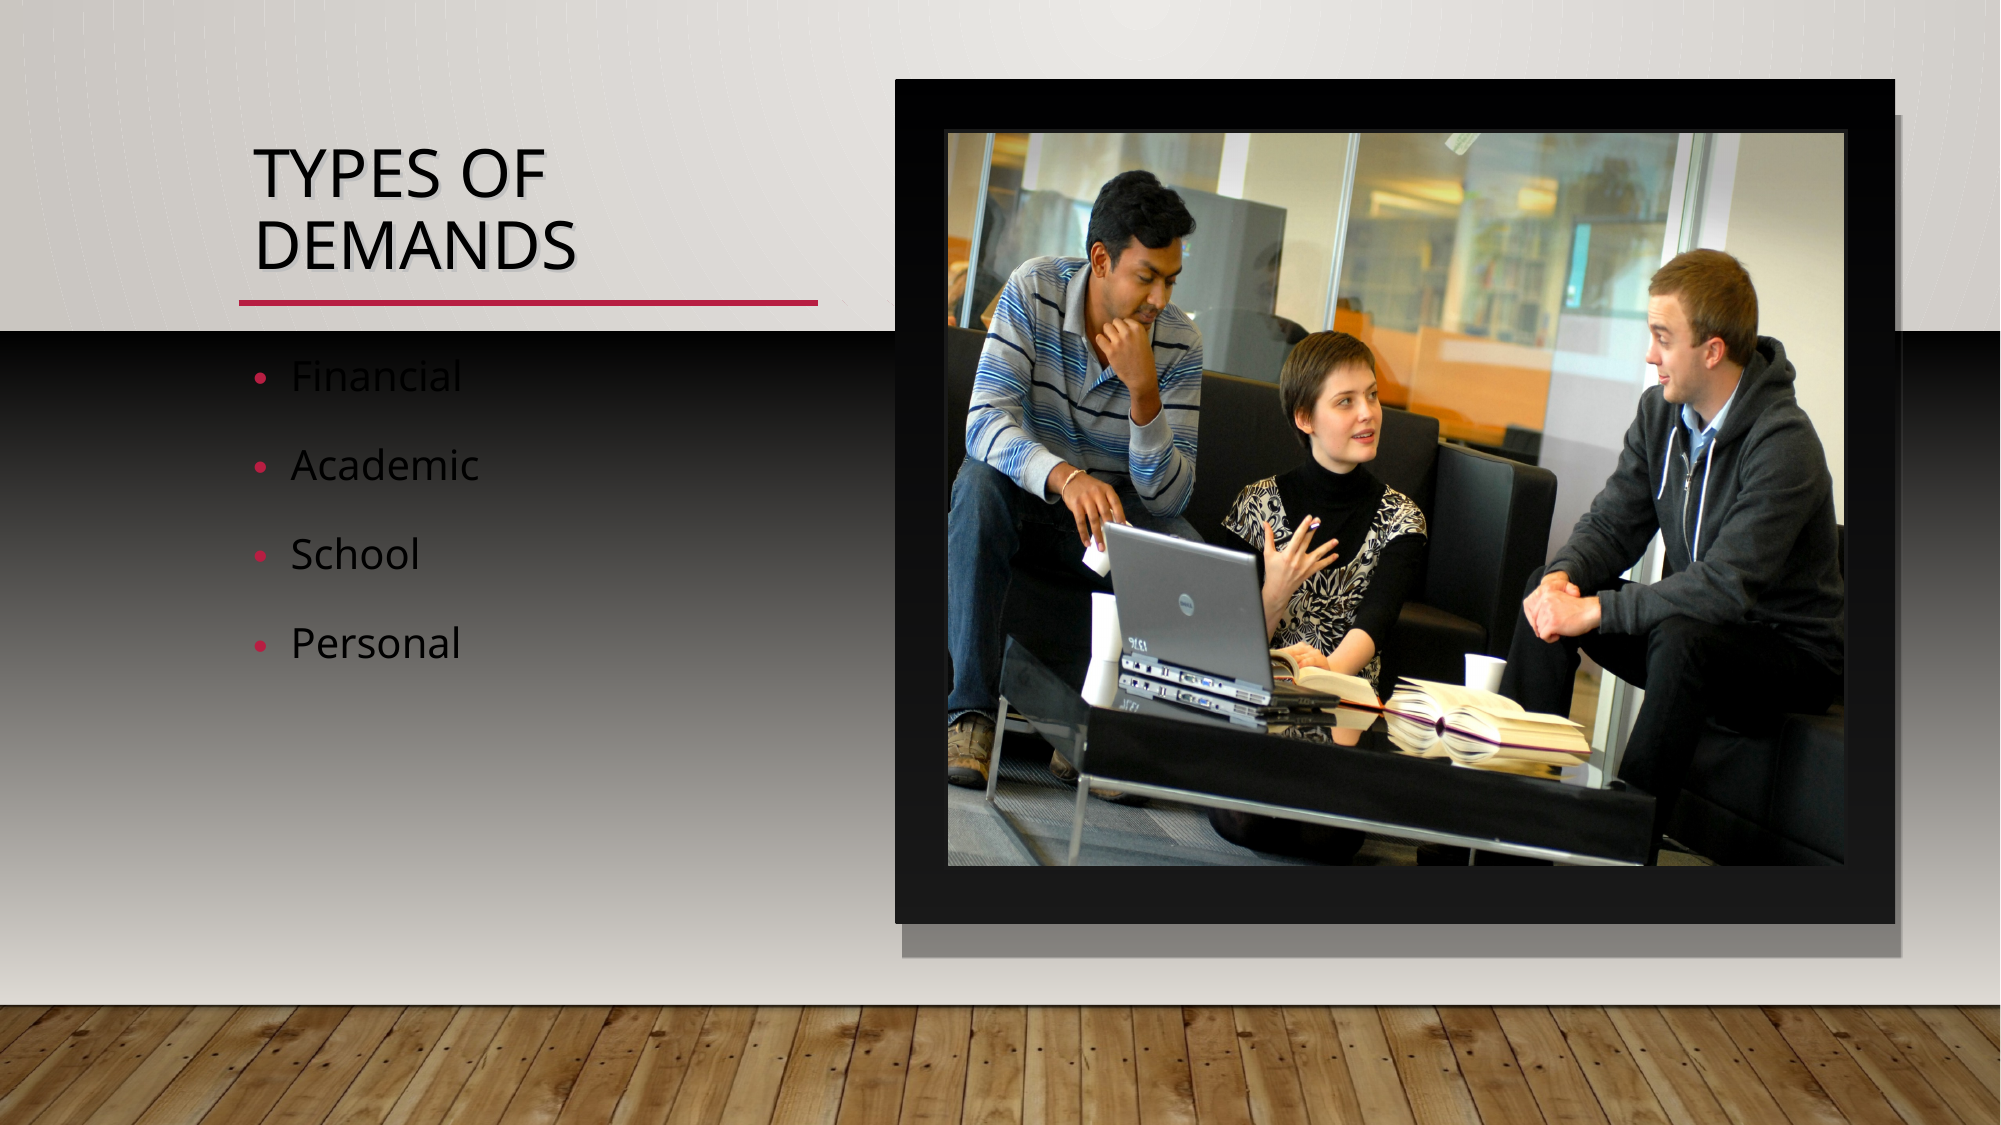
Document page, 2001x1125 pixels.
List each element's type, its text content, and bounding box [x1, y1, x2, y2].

title Types of demands [238, 131, 818, 305]
picture [948, 133, 1844, 866]
text_box [0, 0, 2000, 1005]
list Financial Academic School Personal [238, 330, 817, 897]
picture [0, 1005, 2000, 1125]
